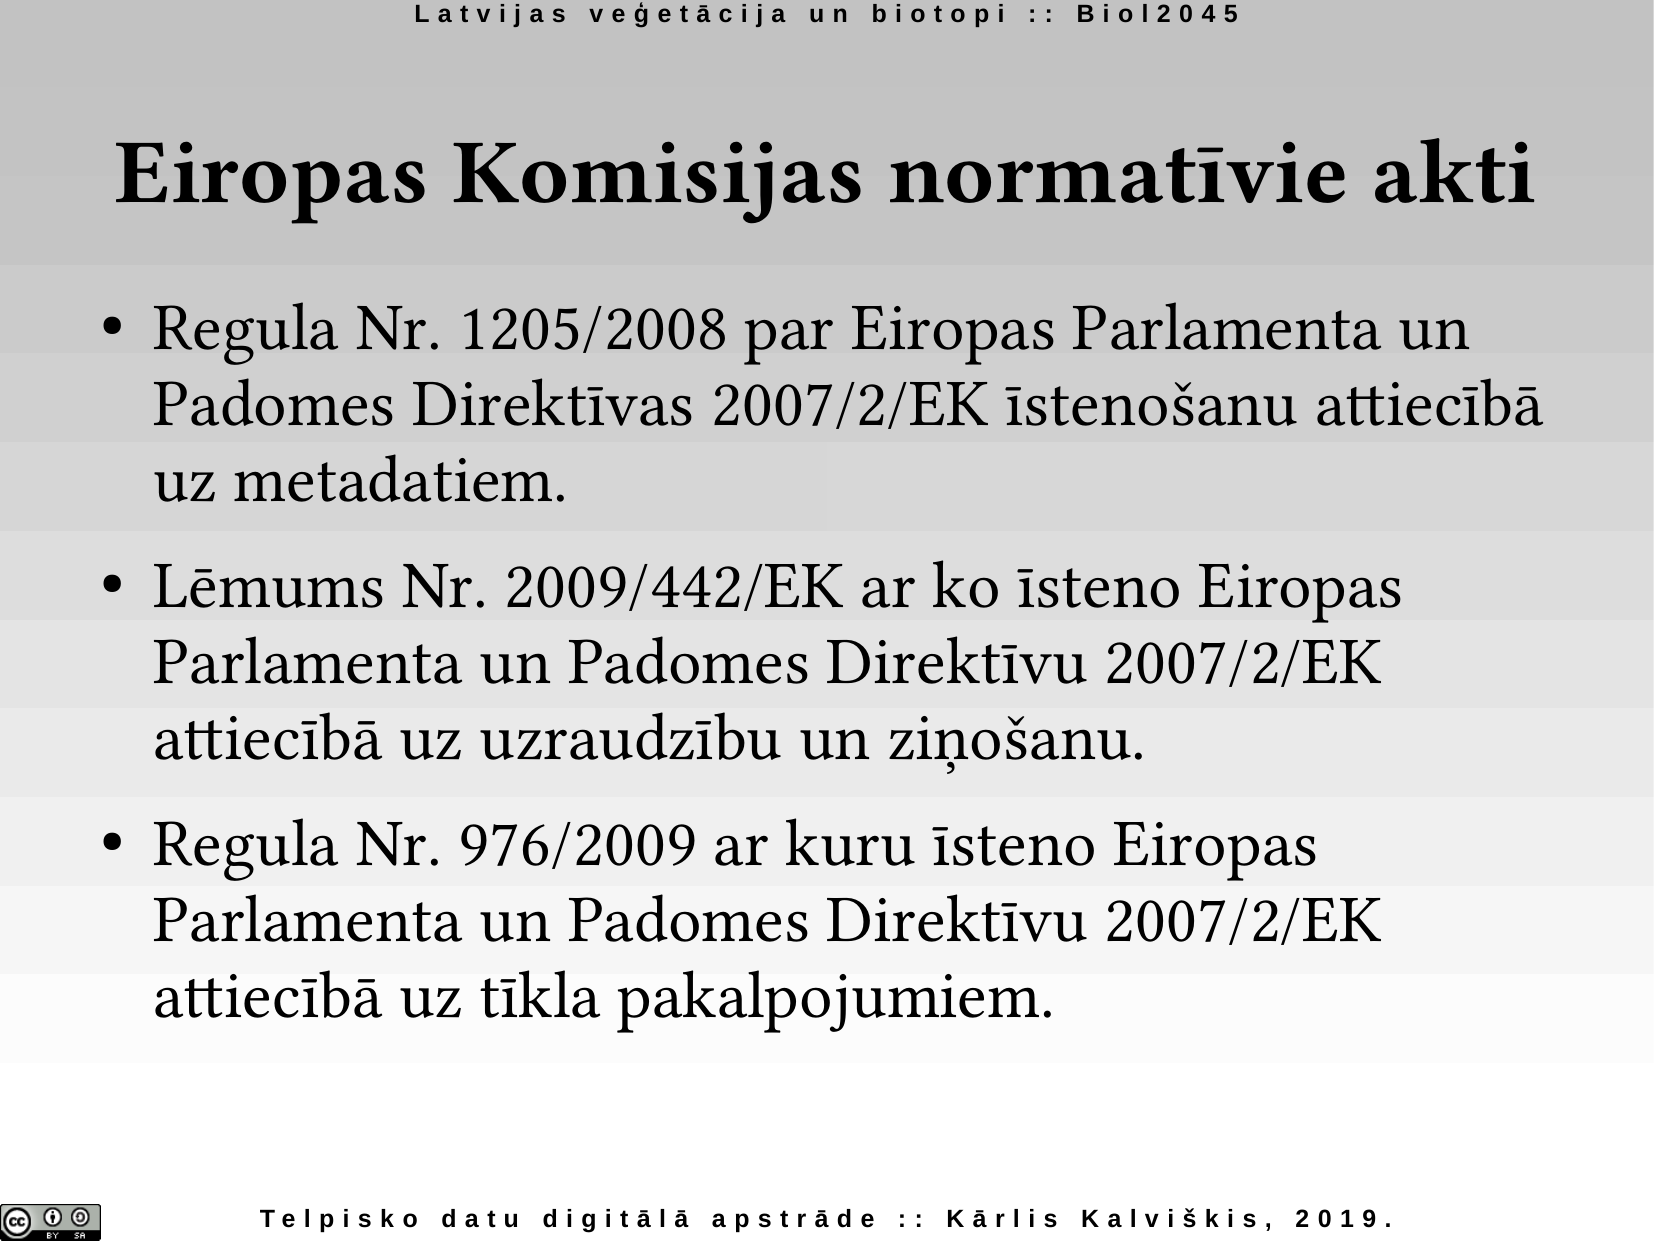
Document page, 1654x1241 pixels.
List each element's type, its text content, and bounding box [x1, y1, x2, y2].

list Regula Nr. 1205/2008 par Eiropas Parlamenta un Padomes Direktīvas 2007/2/EK īstenošanu attiecībā uz metadatiem. Lēmums Nr. 2009/442/EK ar ko īsteno Eiropas Parlamenta un Padomes Direktīvu 2007/2/EK attiecībā uz uzraudzību un ziņošanu. Regula Nr. 976/2009 ar kuru īsteno Eiropas Parlamenta un Padomes Direktīvu 2007/2/EK attiecībā uz tīkla pakalpojumiem. [82, 289, 1571, 1098]
title Eiropas Komisijas normatīvie akti [29, 49, 1625, 296]
picture [0, 0, 1654, 1241]
